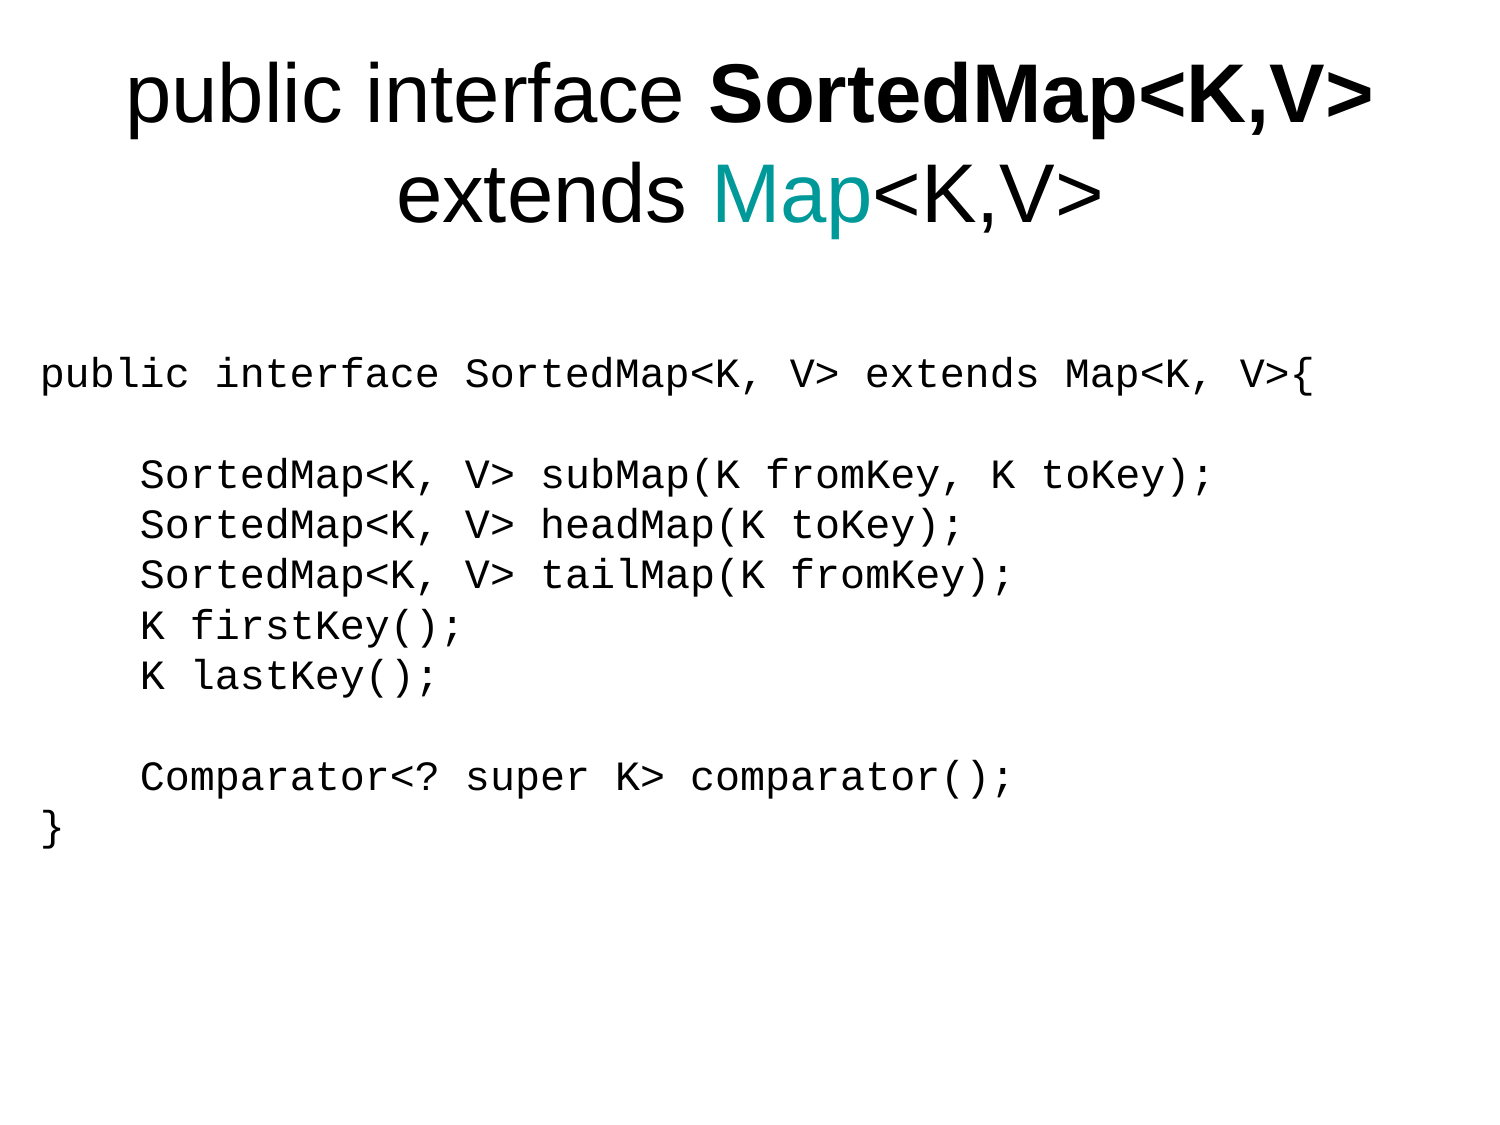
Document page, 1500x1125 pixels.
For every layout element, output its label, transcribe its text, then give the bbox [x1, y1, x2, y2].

title public interface SortedMap<K,V> extends Map<K,V> [75, 31, 1426, 247]
list public interface SortedMap<K, V> extends Map<K, V>{ SortedMap<K, V> subMap(K fromKey, K toKey); SortedMap<K, V> headMap(K toKey); SortedMap<K, V> tailMap(K fromKey); K firstKey(); K lastKey(); Comparator<? super K> comparator(); } [24, 287, 1476, 1005]
